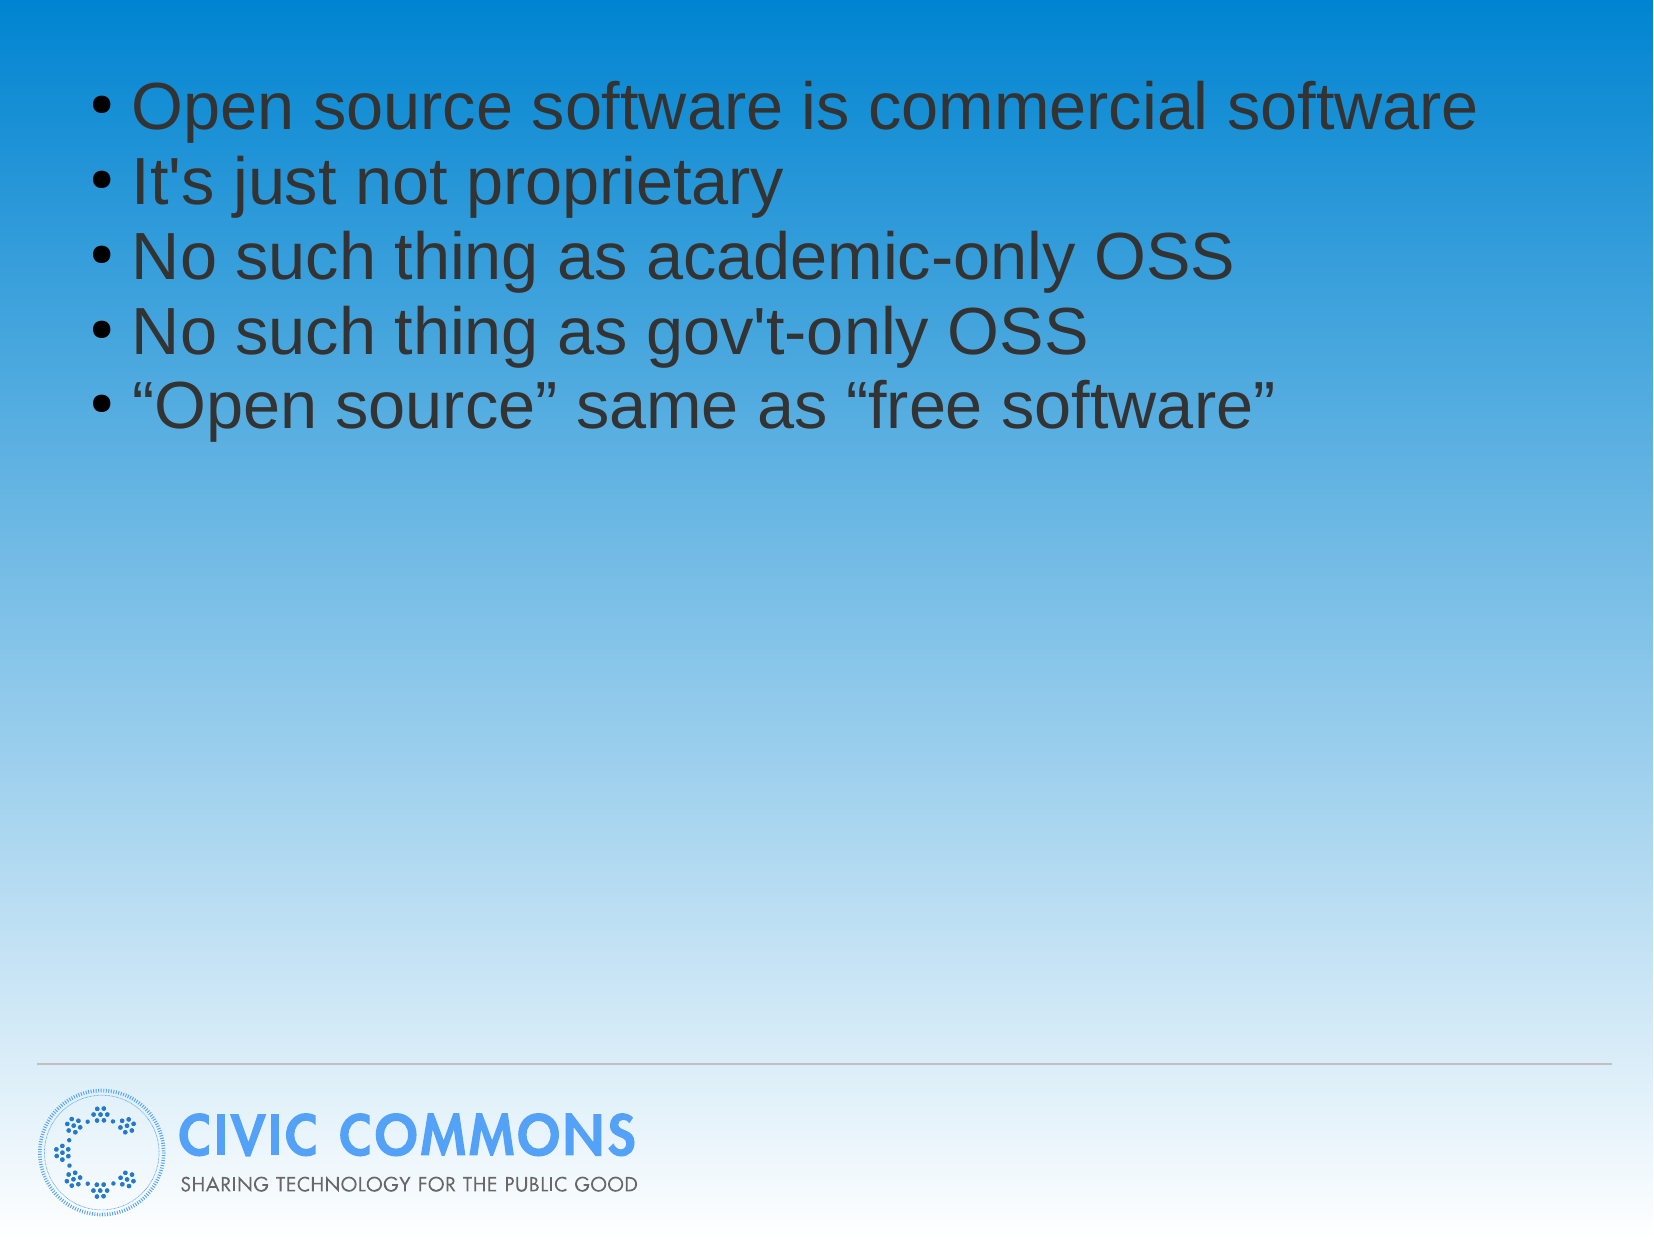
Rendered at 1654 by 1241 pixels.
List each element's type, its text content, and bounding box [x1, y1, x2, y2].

picture [0, 1056, 689, 1241]
text_box Open source software is commercial software It's just not proprietary No such thing as academic-only OSS No such thing as gov't-only OSS “Open source” same as “free software” [75, 62, 1500, 451]
